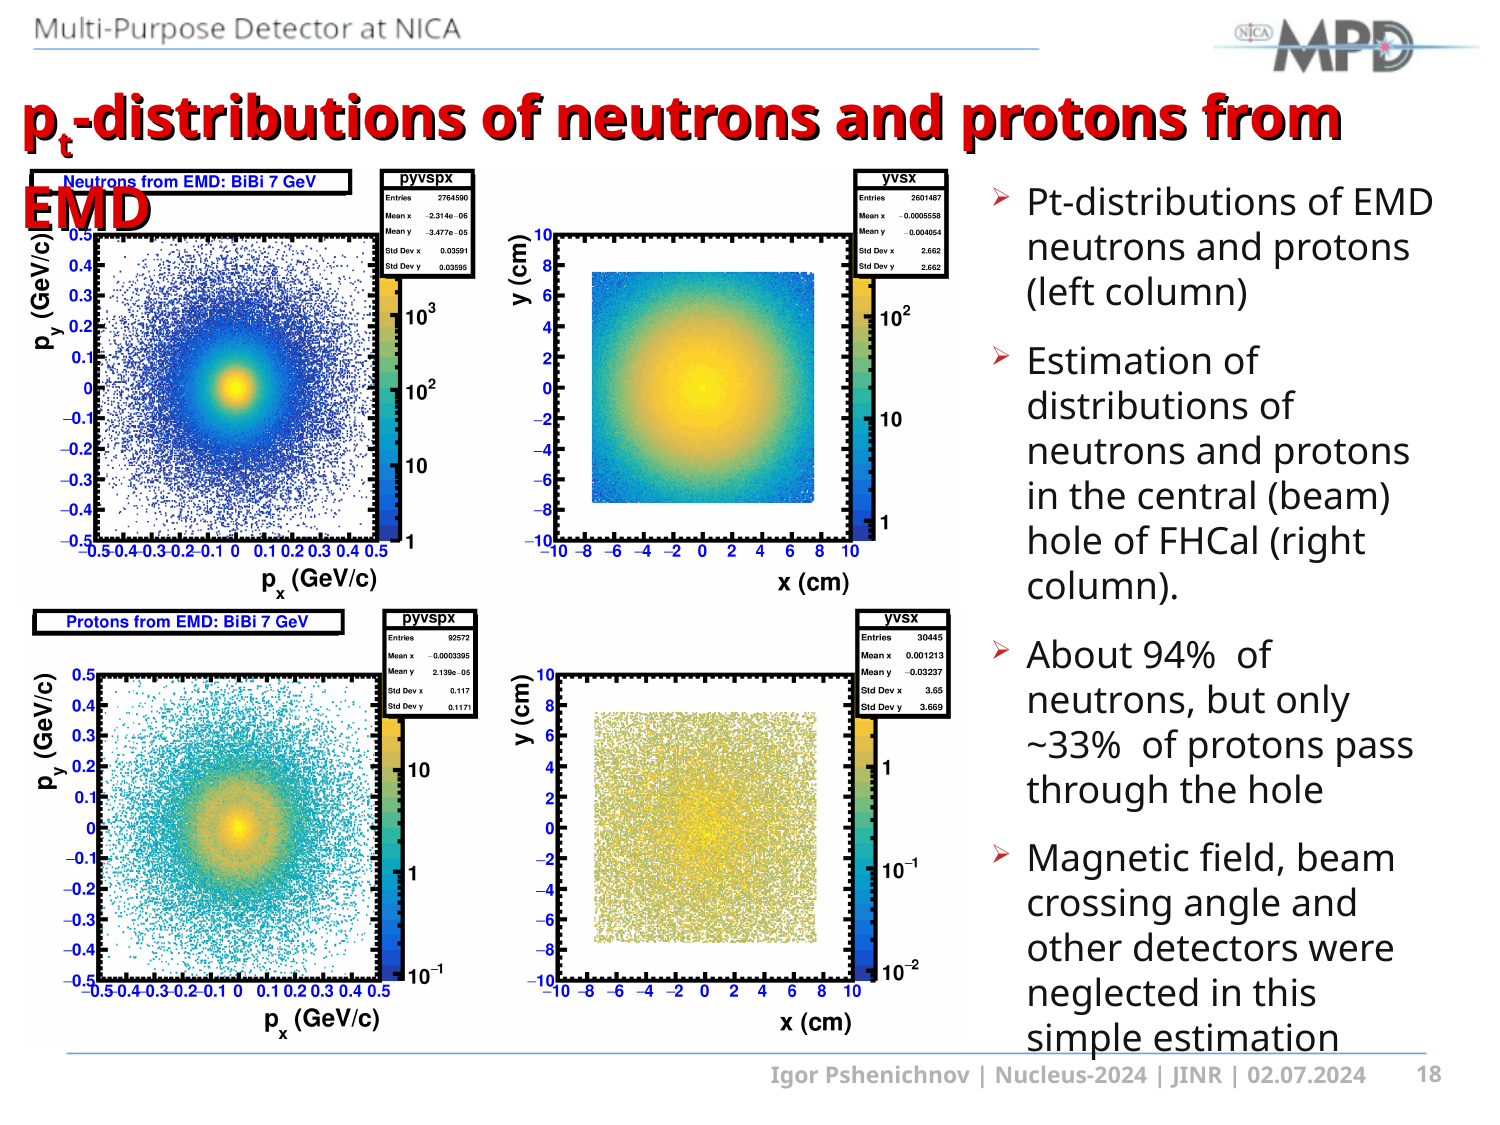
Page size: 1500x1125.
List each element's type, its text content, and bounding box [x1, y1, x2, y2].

text_box <number> [1399, 1045, 1459, 1105]
list Pt-distributions of EMD neutrons and protons (left column) Estimation of distributions of neutrons and protons in the central (beam) hole of FHCal (right column). About 94% of neutrons, but only ~33% of protons pass through the hole Magnetic field, beam crossing angle and other detectors were neglected in this simple estimation [973, 177, 1462, 1036]
text_box Igor Pshenichnov | Nucleus-2024 | JINR | 02.07.2024 [537, 1045, 1388, 1105]
picture [0, 0, 1500, 1125]
text_box pt-distributions of neutrons and protons from EMD [6, 67, 1500, 167]
